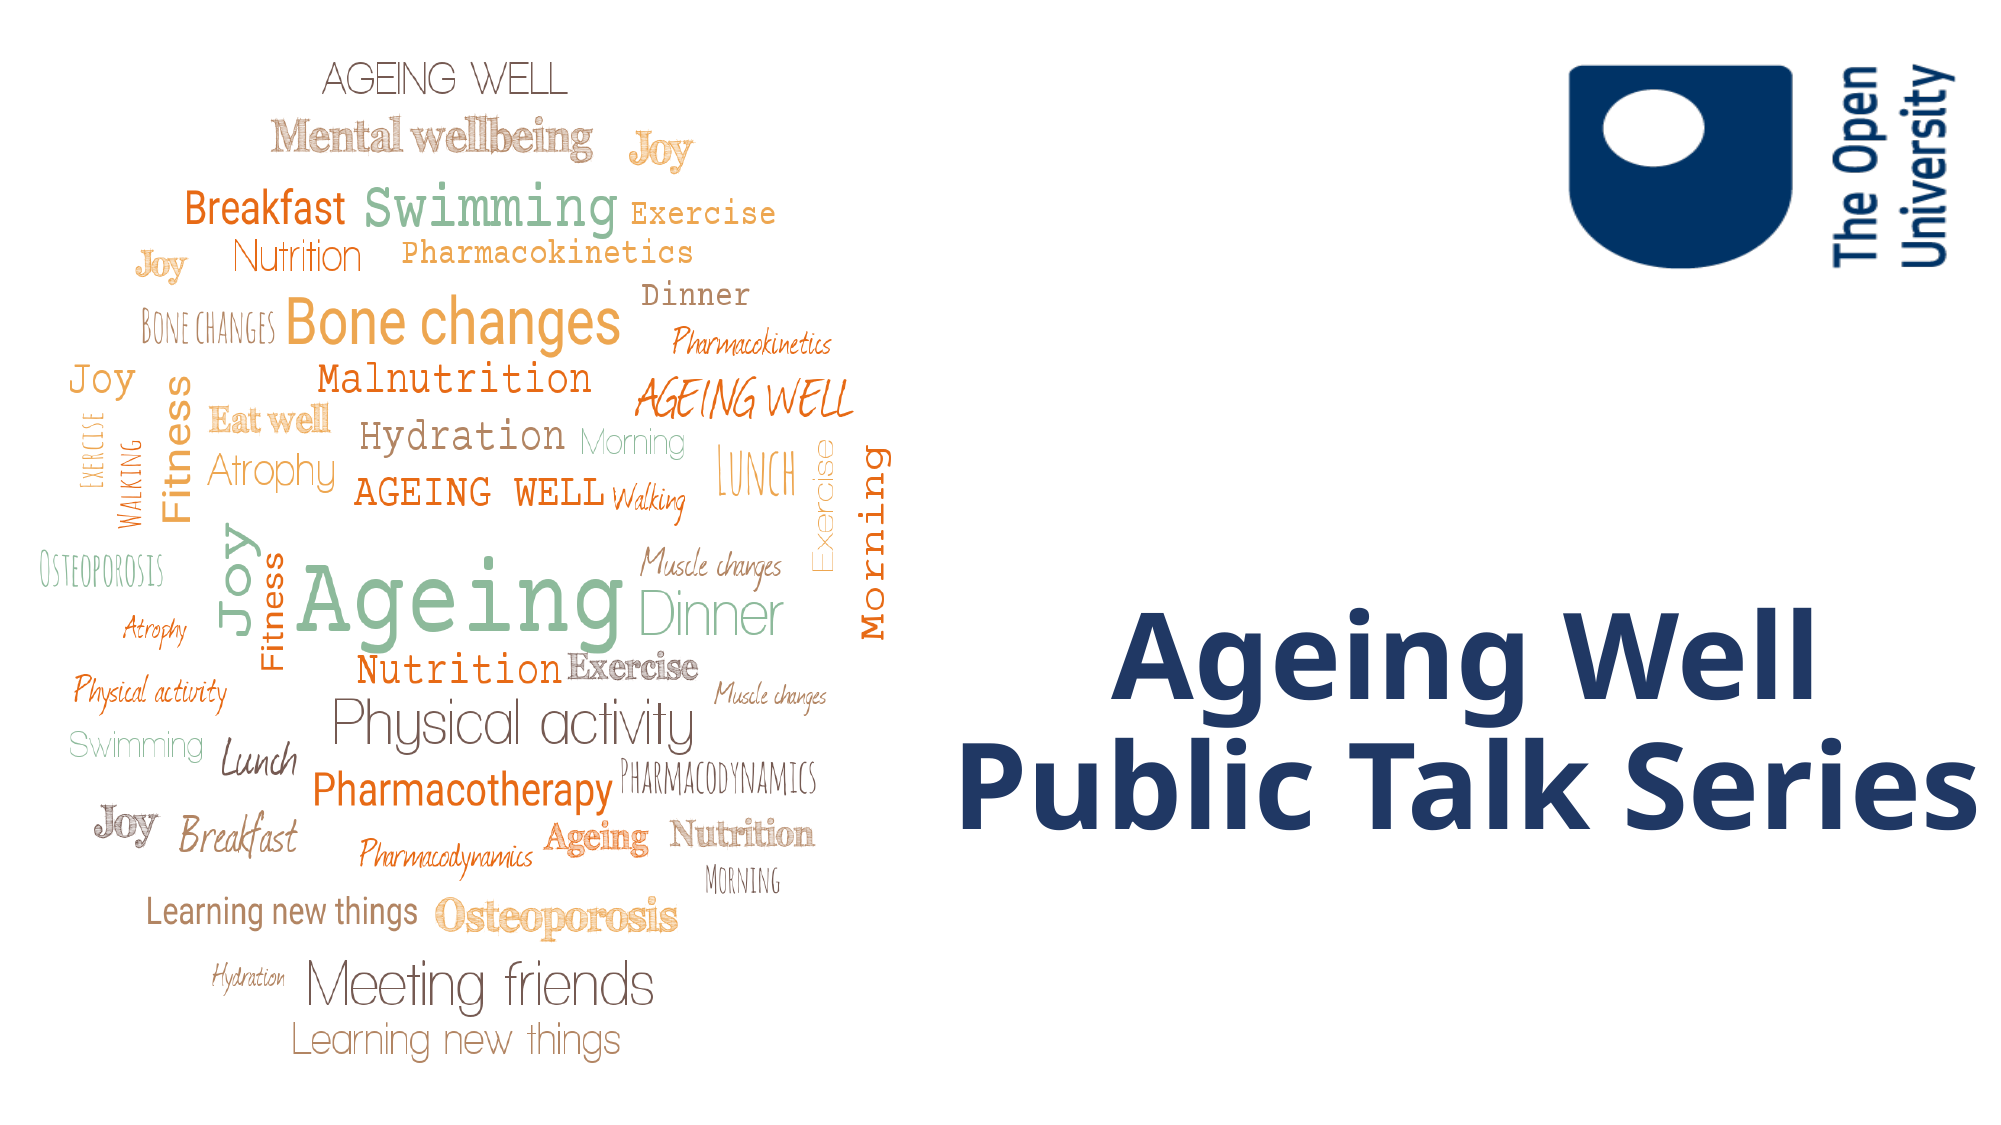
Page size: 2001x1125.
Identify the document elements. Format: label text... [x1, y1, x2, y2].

subtitle [916, 817, 2000, 1095]
title Ageing Well Public Talk Series [933, 471, 2000, 817]
picture [0, 0, 916, 1125]
picture [1567, 62, 1958, 272]
